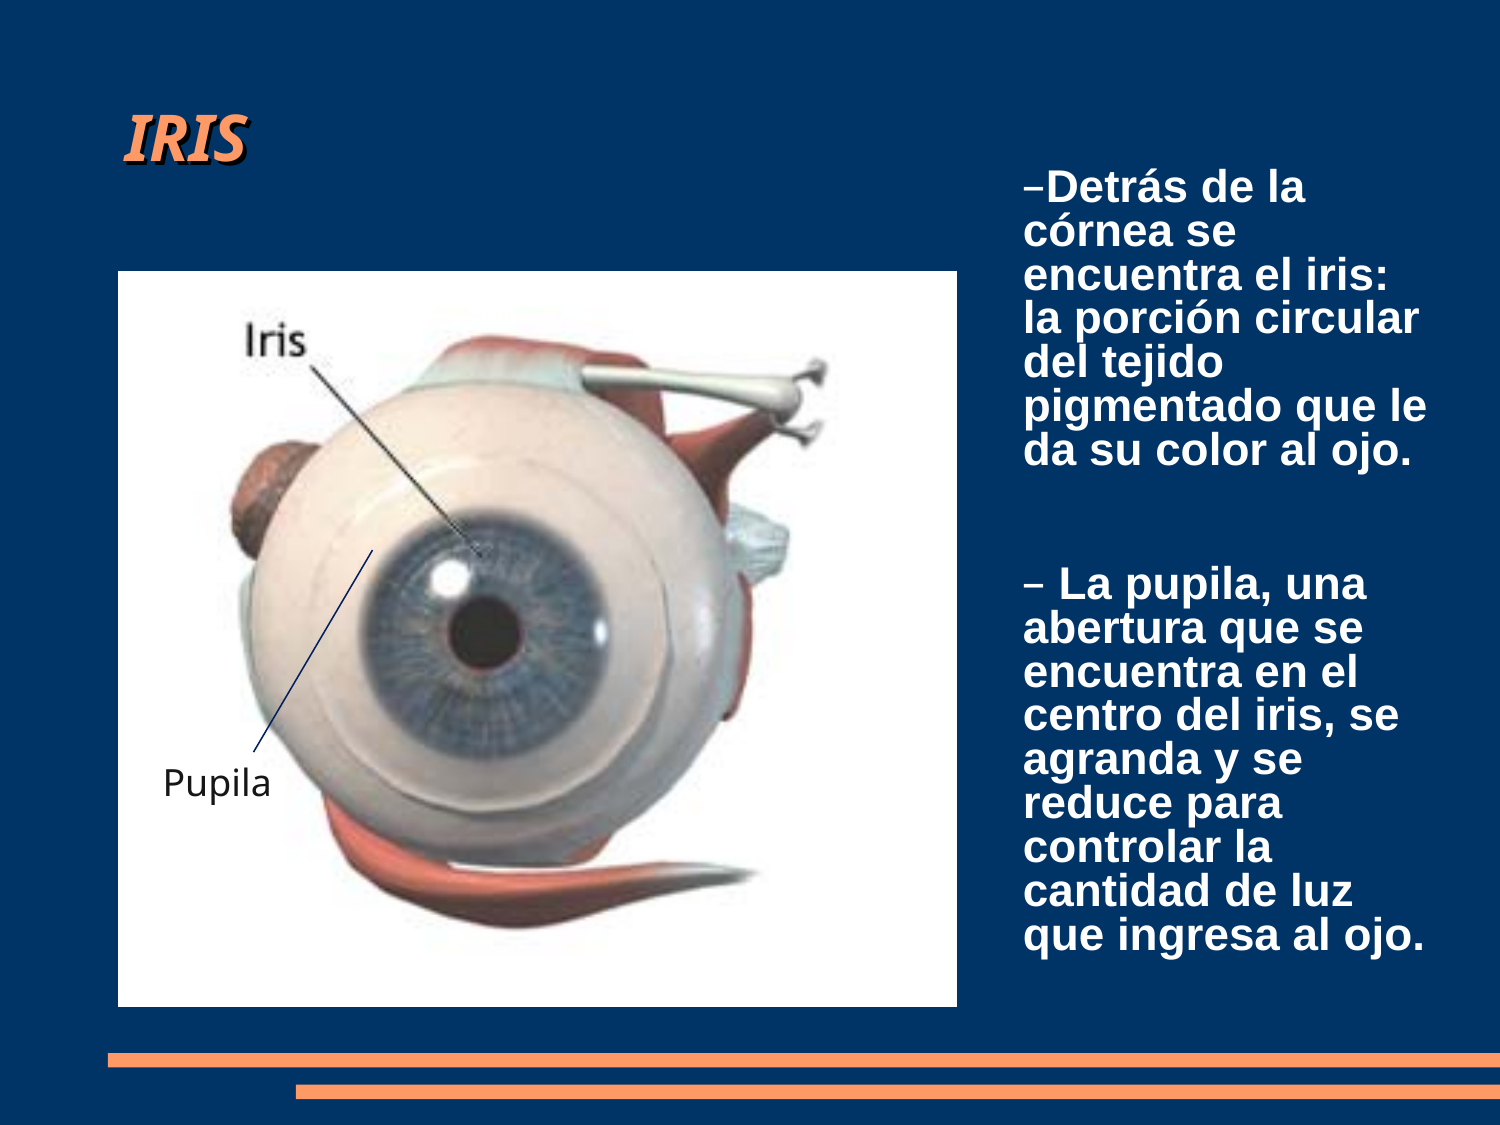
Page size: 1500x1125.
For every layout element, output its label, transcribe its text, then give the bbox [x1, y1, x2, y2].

text_box Detrás de la córnea se encuentra el iris: la porción circular del tejido pigmentado que le da su color al ojo. La pupila, una abertura que se encuentra en el centro del iris, se agranda y se reduce para controlar la cantidad de luz que ingresa al ojo. [933, 159, 1453, 968]
title IRIS [110, 41, 1392, 230]
picture [118, 271, 957, 1007]
text_box Pupila [147, 751, 314, 812]
